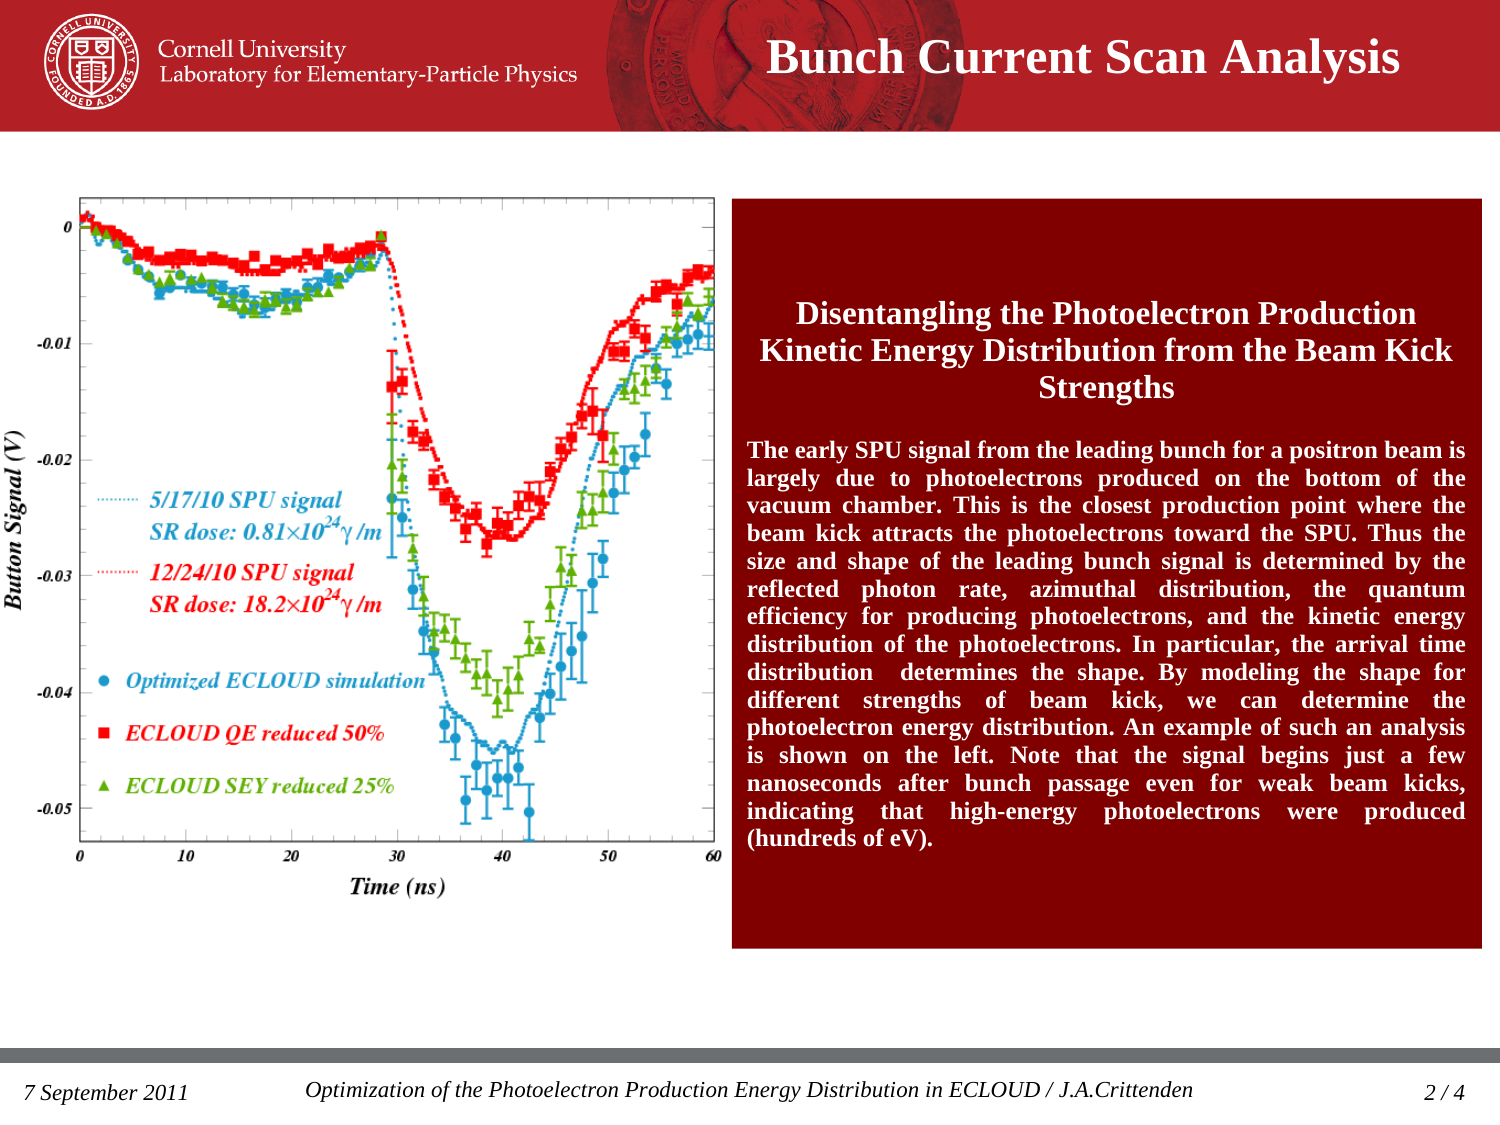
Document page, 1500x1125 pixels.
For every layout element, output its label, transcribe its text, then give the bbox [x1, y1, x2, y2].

text_box Disentangling the Photoelectron Production Kinetic Energy Distribution from the Beam Kick Strengths The early SPU signal from the leading bunch for a positron beam is largely due to photoelectrons produced on the bottom of the vacuum chamber. This is the closest production point where the beam kick attracts the photoelectrons toward the SPU. Thus the size and shape of the leading bunch signal is determined by the reflected photon rate, azimuthal distribution, the quantum efficiency for producing photoelectrons, and the kinetic energy distribution of the photoelectrons. In particular, the arrival time distribution determines the shape. By modeling the shape for different strengths of beam kick, we can determine the photoelectron energy distribution. An example of such an analysis is shown on the left. Note that the signal begins just a few nanoseconds after bunch passage even for weak beam kicks, indicating that high-energy photoelectrons were produced (hundreds of eV). [731, 198, 1482, 949]
picture [0, 194, 728, 902]
title Bunch Current Scan Analysis [674, 0, 1492, 113]
picture [0, 0, 1500, 132]
